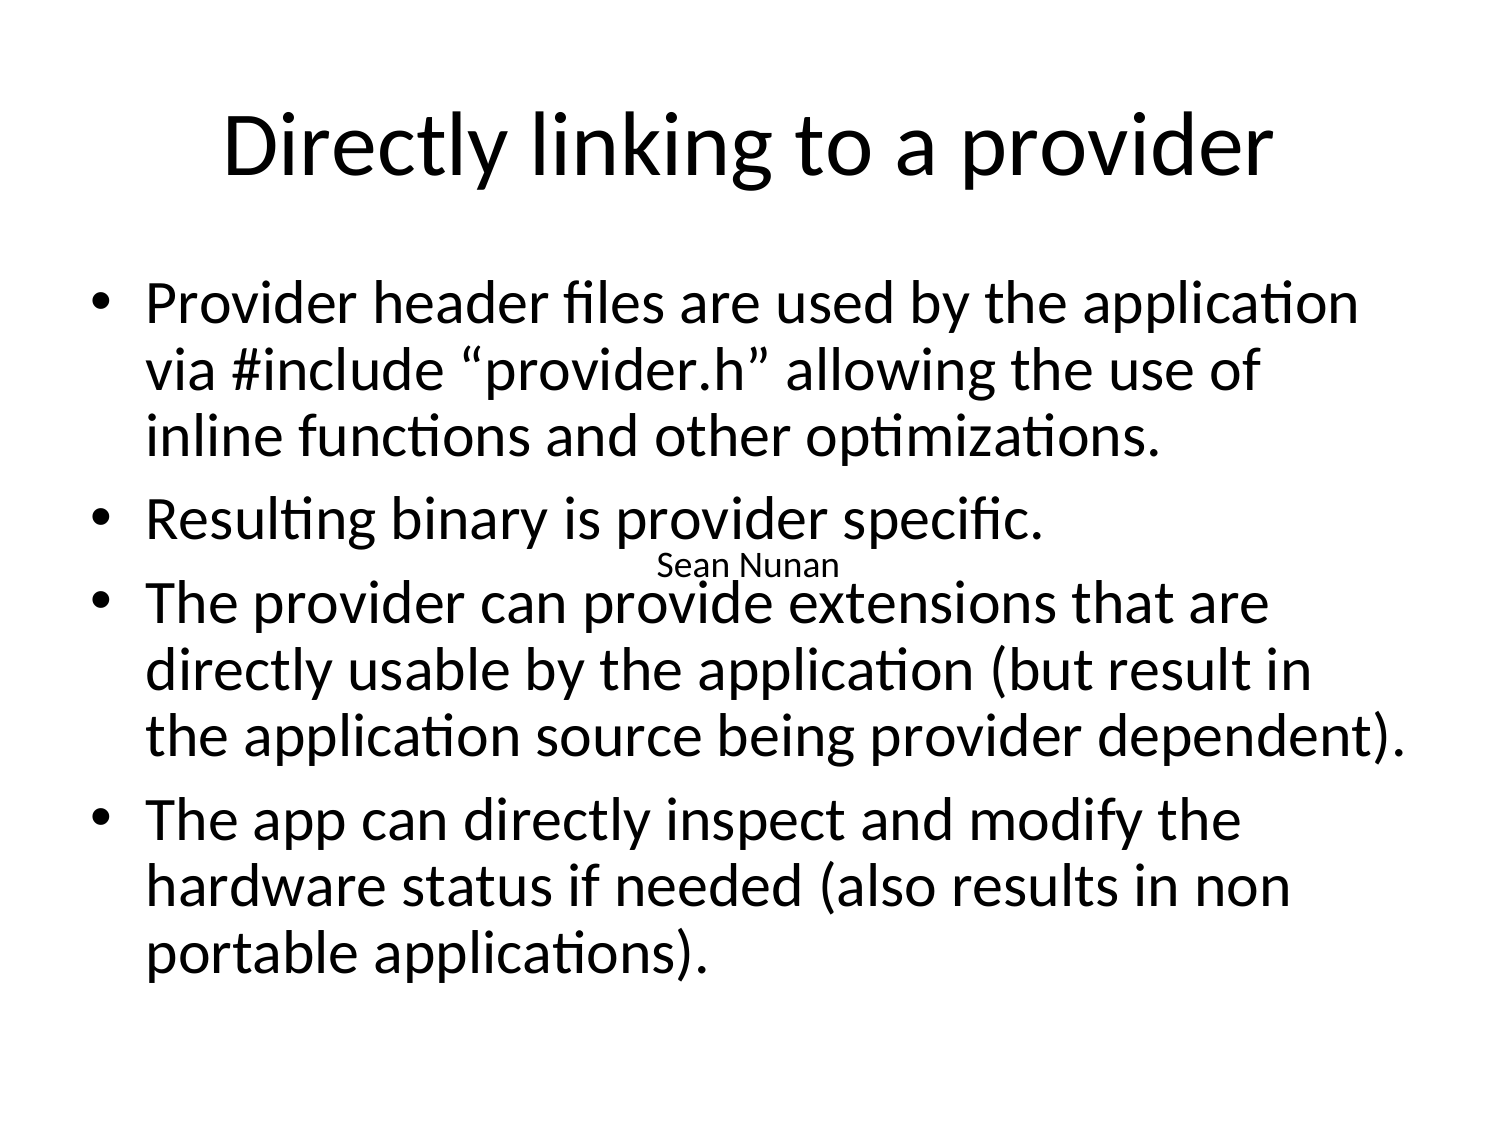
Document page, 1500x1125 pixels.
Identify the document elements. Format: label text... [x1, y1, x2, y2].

list Provider header files are used by the application via #include “provider.h” allowing the use of inline functions and other optimizations. Resulting binary is provider specific. The provider can provide extensions that are directly usable by the application (but result in the application source being provider dependent). The app can directly inspect and modify the hardware status if needed (also results in non portable applications). [75, 262, 1426, 1005]
text_box Sean Nunan [641, 532, 856, 593]
title Directly linking to a provider [75, 45, 1426, 233]
